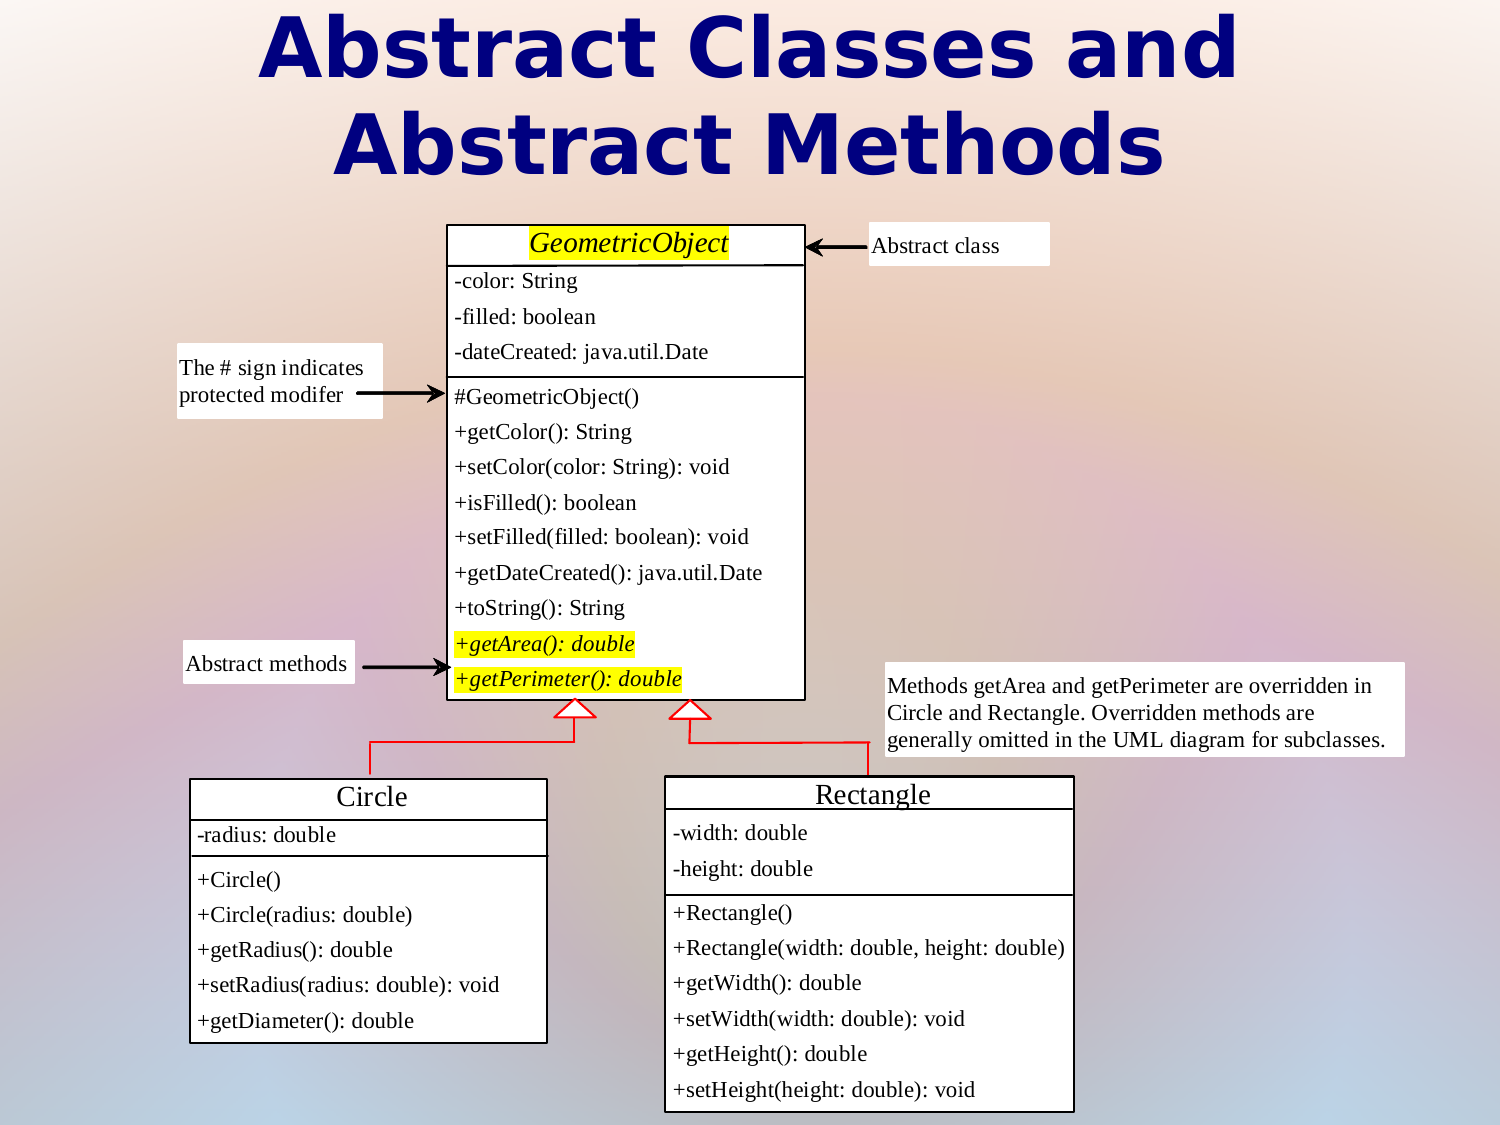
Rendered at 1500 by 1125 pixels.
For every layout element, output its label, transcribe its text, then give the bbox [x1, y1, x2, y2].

chart [150, 215, 1413, 1125]
title Abstract Classes and Abstract Methods [75, 0, 1426, 195]
picture [0, 0, 1500, 1125]
